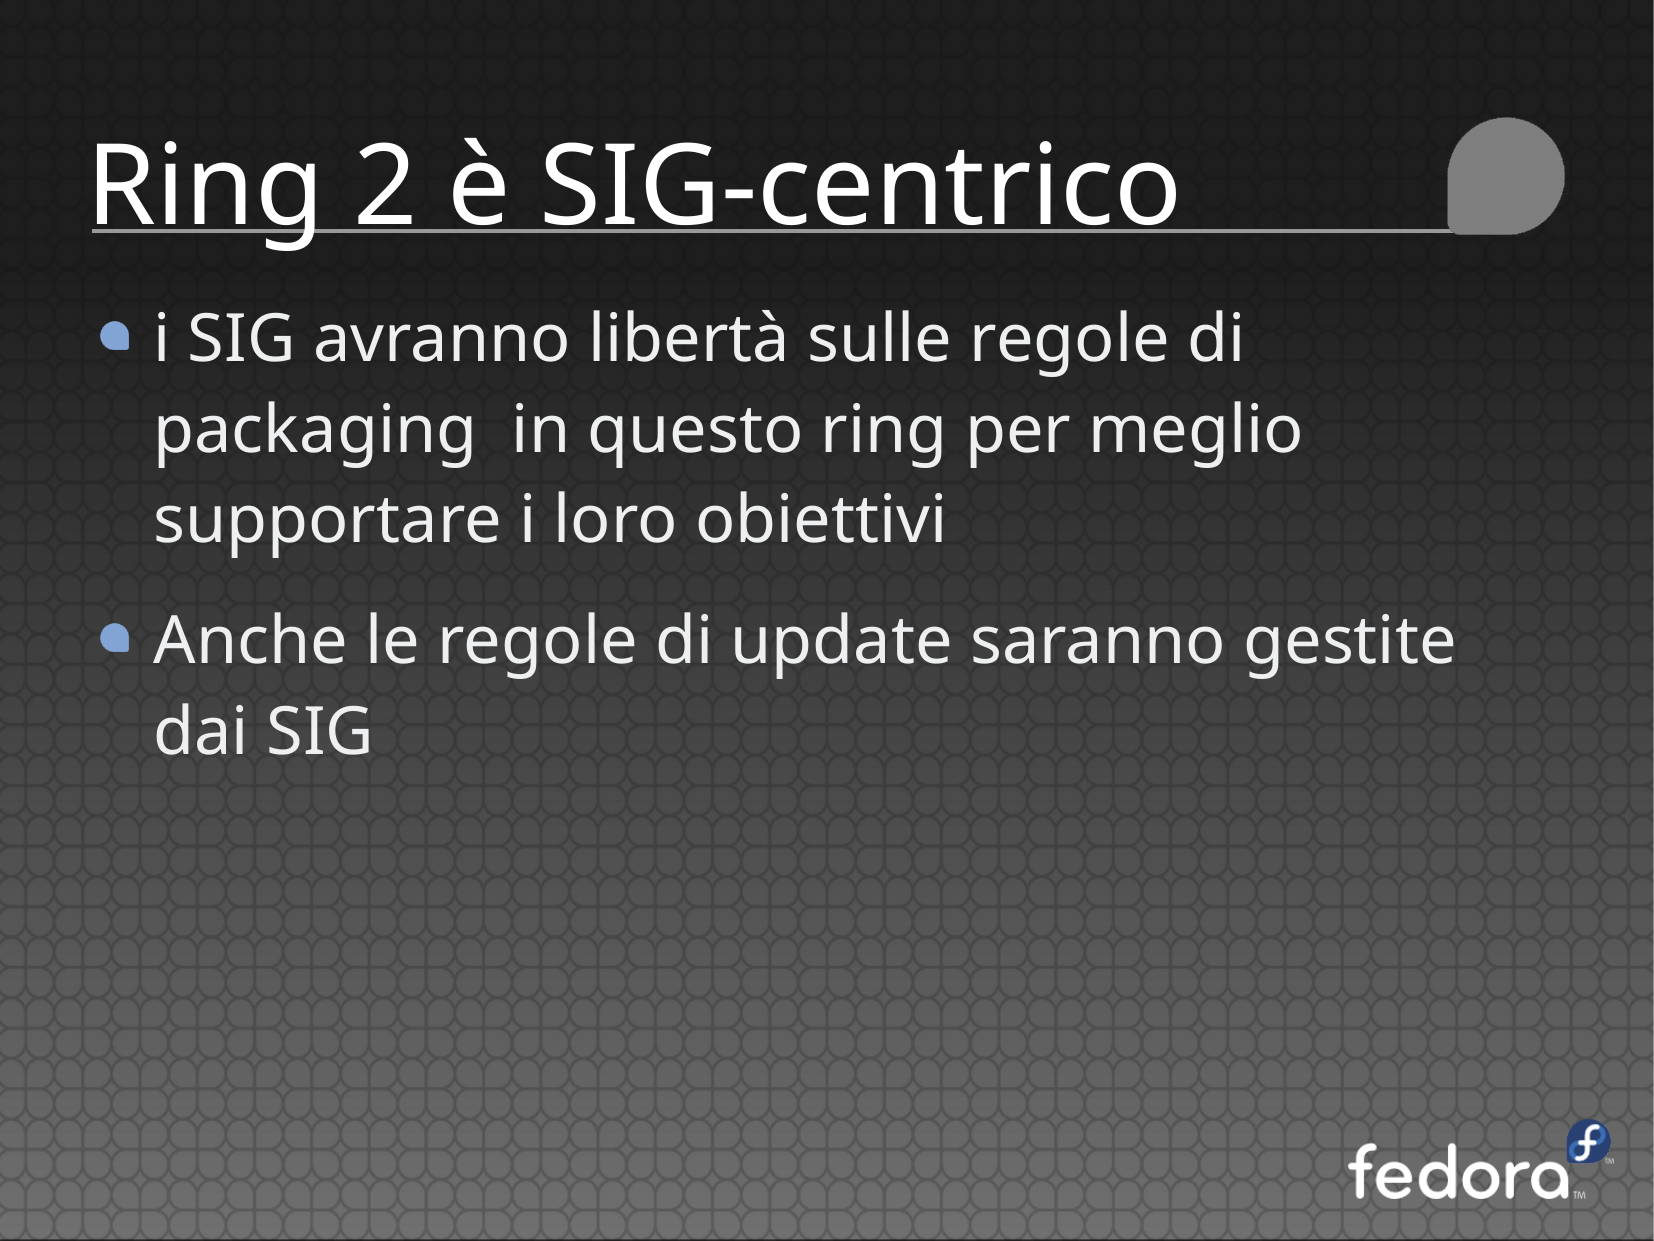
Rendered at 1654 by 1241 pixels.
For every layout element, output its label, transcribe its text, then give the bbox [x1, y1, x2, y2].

list i SIG avranno libertà sulle regole di packaging in questo ring per meglio supportare i loro obiettivi Anche le regole di update saranno gestite dai SIG [82, 290, 1571, 1109]
picture [0, 0, 1654, 1241]
title Ring 2 è SIG-centrico [86, 112, 1576, 249]
